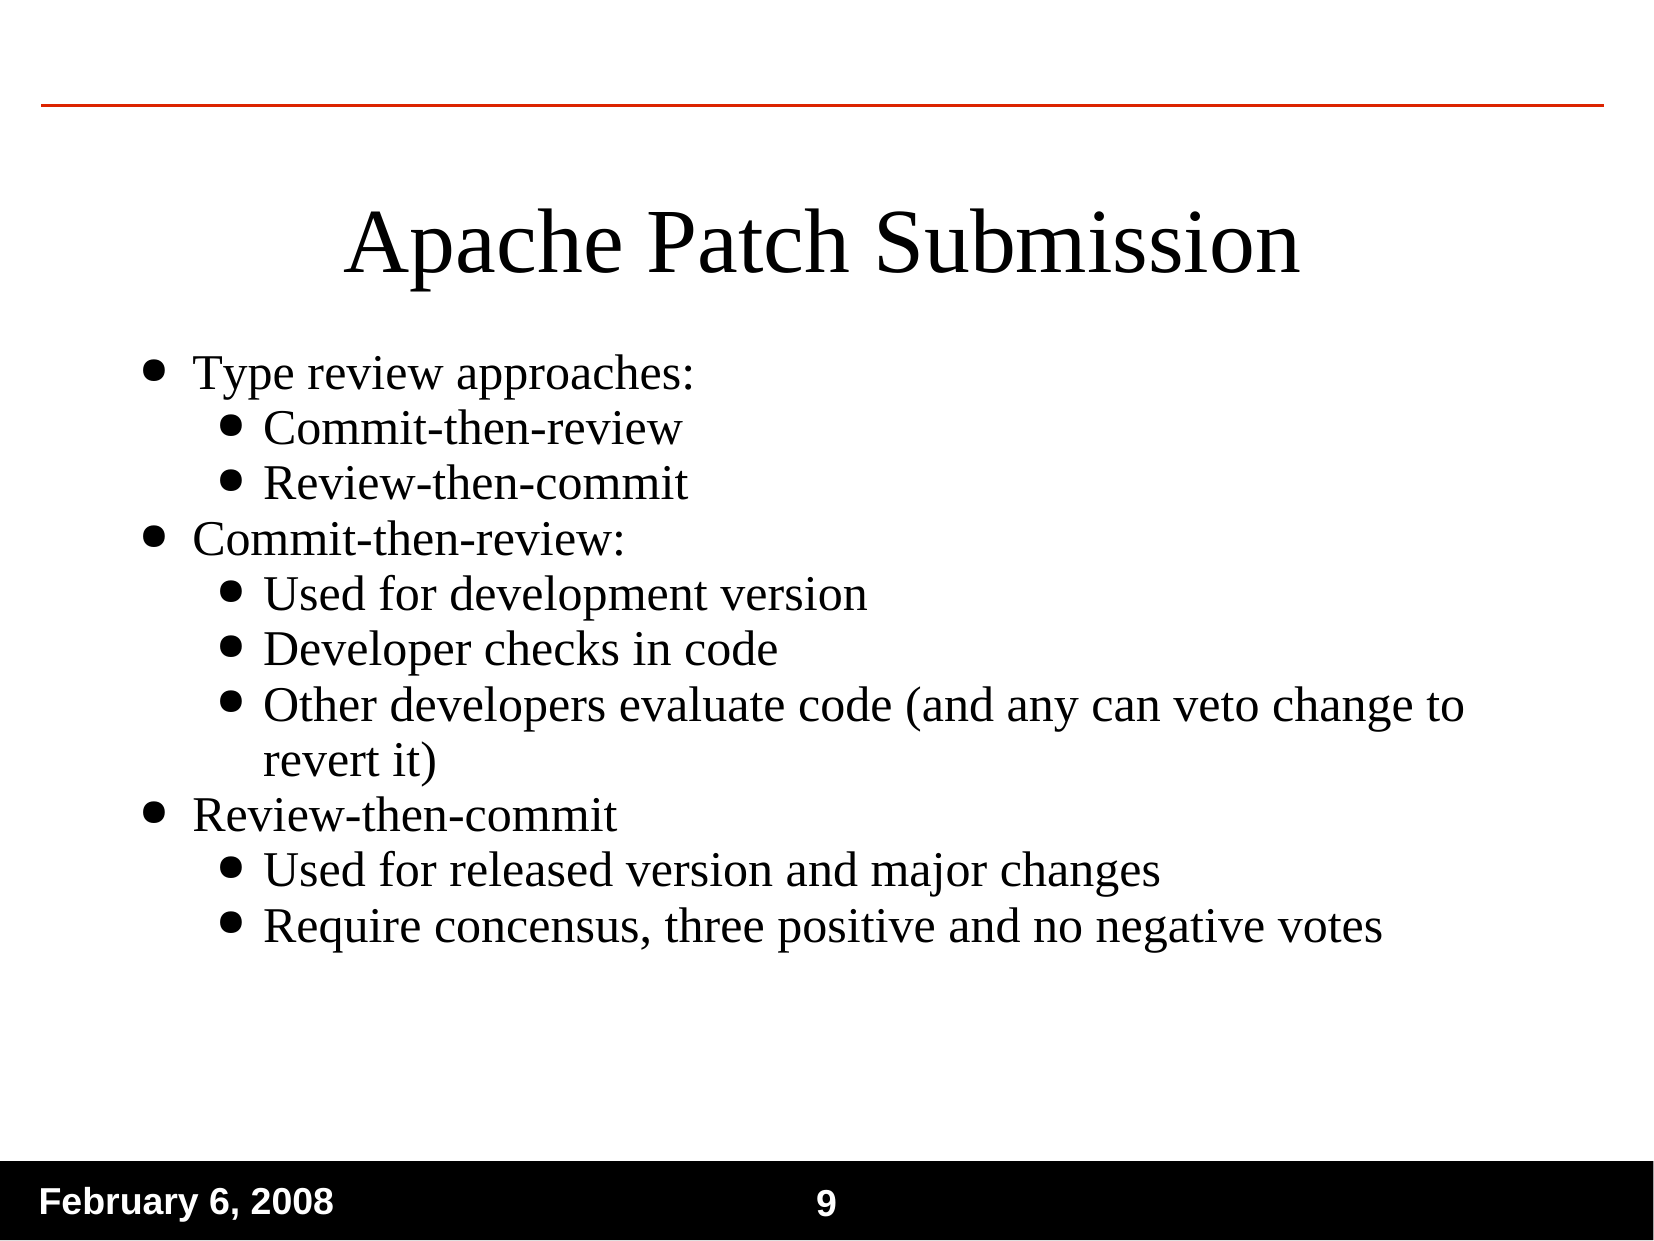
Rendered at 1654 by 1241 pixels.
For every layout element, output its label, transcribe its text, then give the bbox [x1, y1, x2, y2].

list Type review approaches: Commit-then-review Review-then-commit Commit-then-review: Used for development version Developer checks in code Other developers evaluate code (and any can veto change to revert it) Review-then-commit Used for released version and major changes Require concensus, three positive and no negative votes [121, 344, 1534, 1127]
title Apache Patch Submission [117, 137, 1530, 346]
